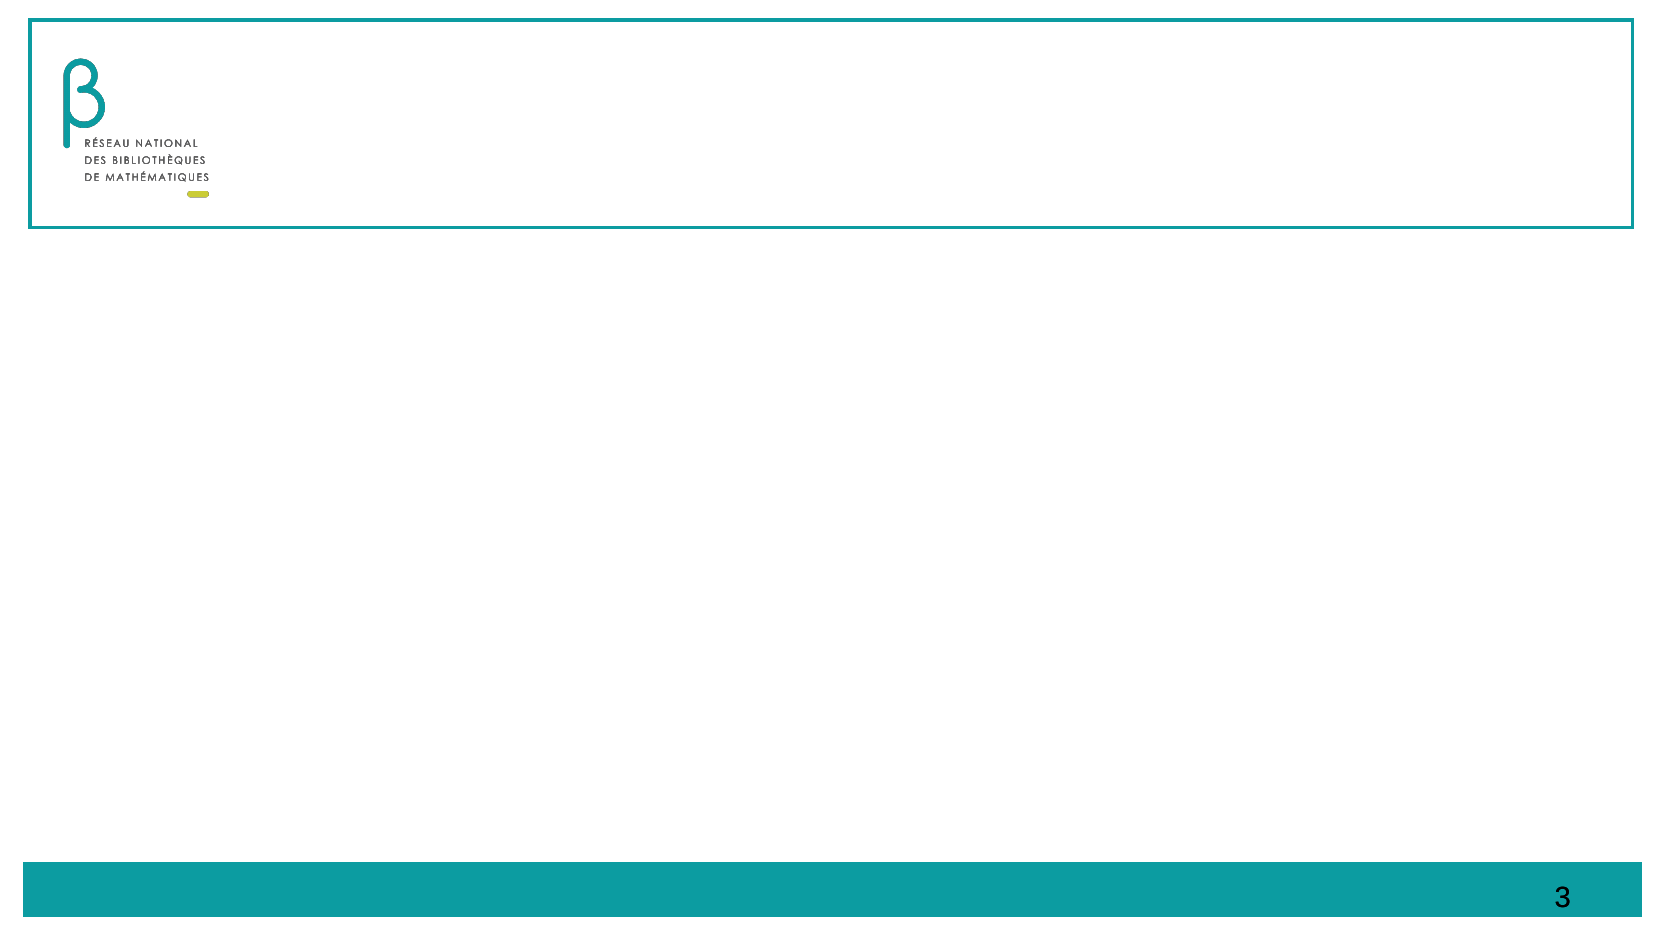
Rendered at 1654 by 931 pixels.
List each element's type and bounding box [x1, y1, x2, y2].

picture [35, 35, 237, 220]
picture [23, 862, 1642, 917]
